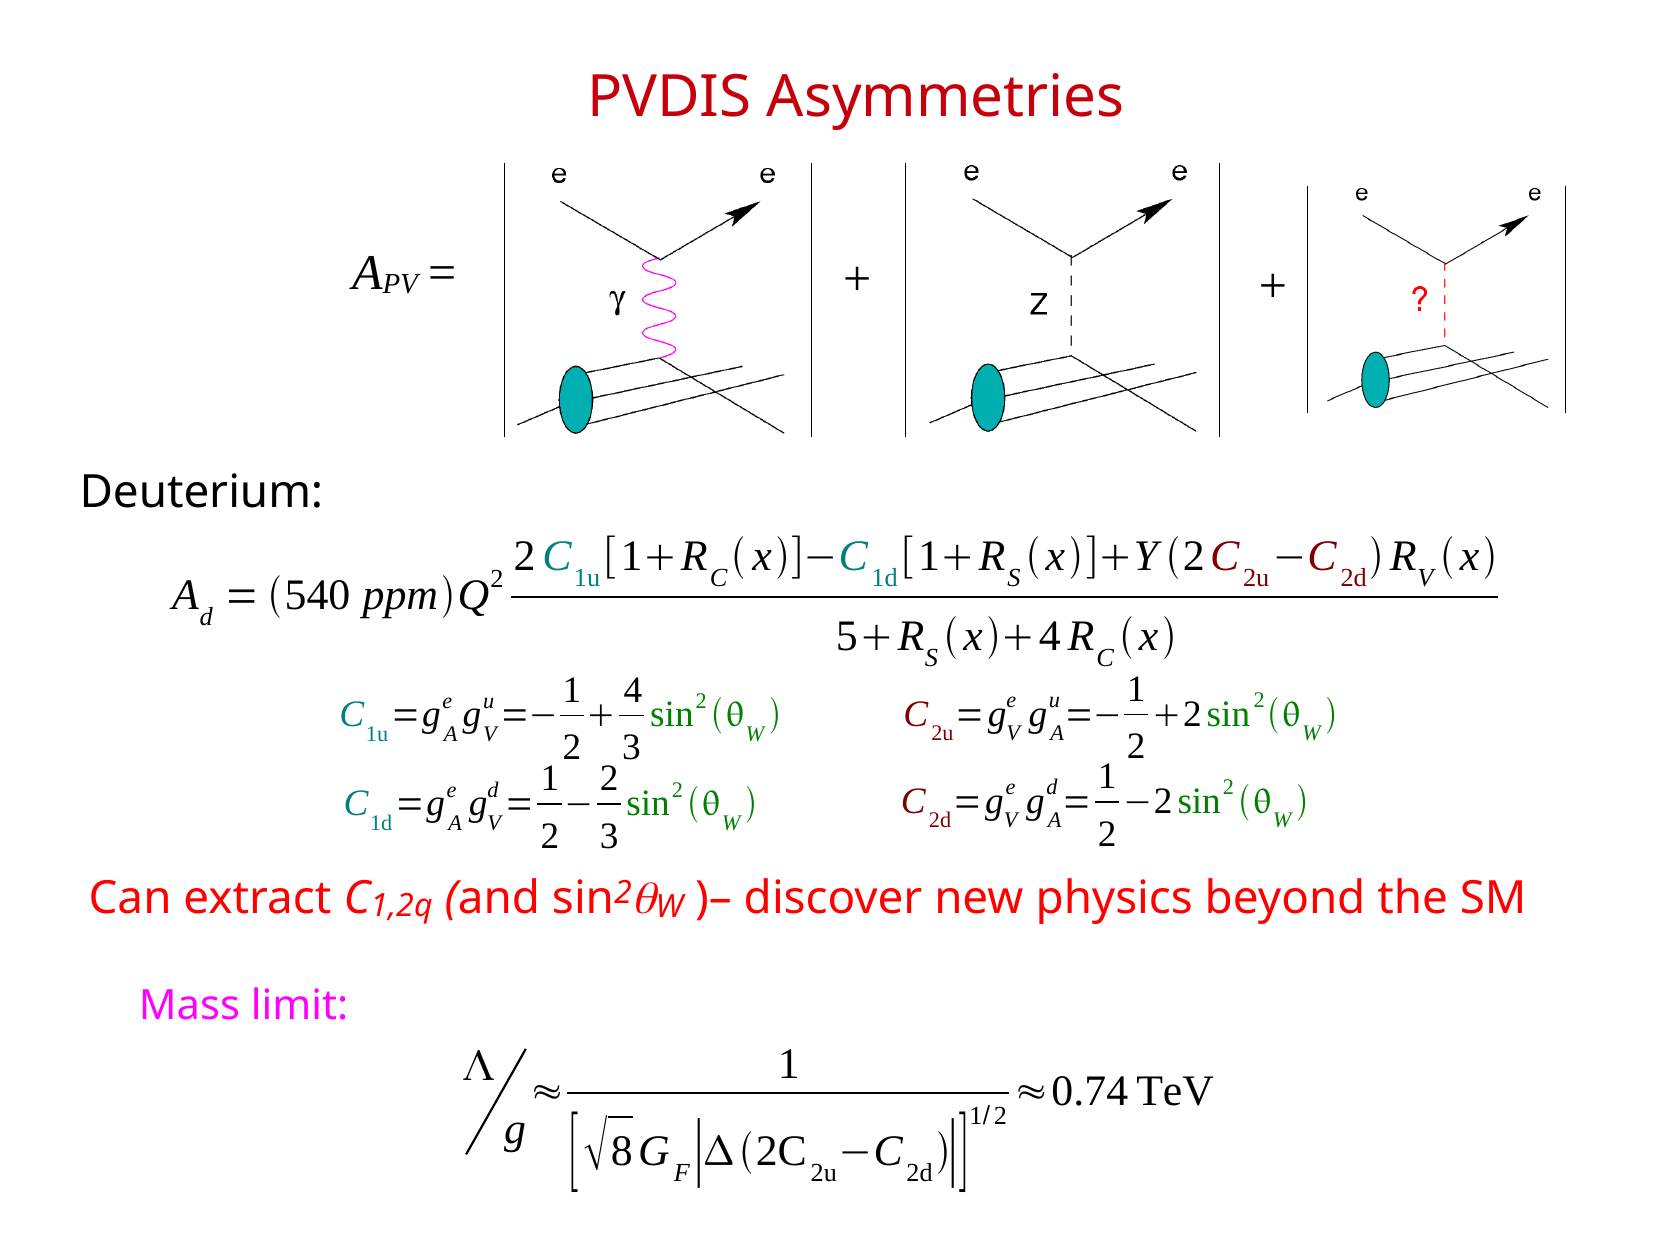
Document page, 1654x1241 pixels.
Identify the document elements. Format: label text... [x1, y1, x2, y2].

list Mass limit: [139, 975, 1538, 1129]
list Deuterium: [79, 458, 1479, 527]
title PVDIS Asymmetries [149, 38, 1562, 150]
text_box Can extract C1,2q (and sin2qW )– discover new physics beyond the SM [76, 823, 1629, 969]
text_box + [822, 250, 871, 321]
chart [452, 1028, 1224, 1194]
text_box APV = [334, 244, 463, 331]
chart [162, 521, 1507, 860]
picture [1326, 186, 1551, 410]
picture [929, 163, 1200, 434]
picture [516, 165, 788, 436]
text_box + [1237, 258, 1334, 353]
